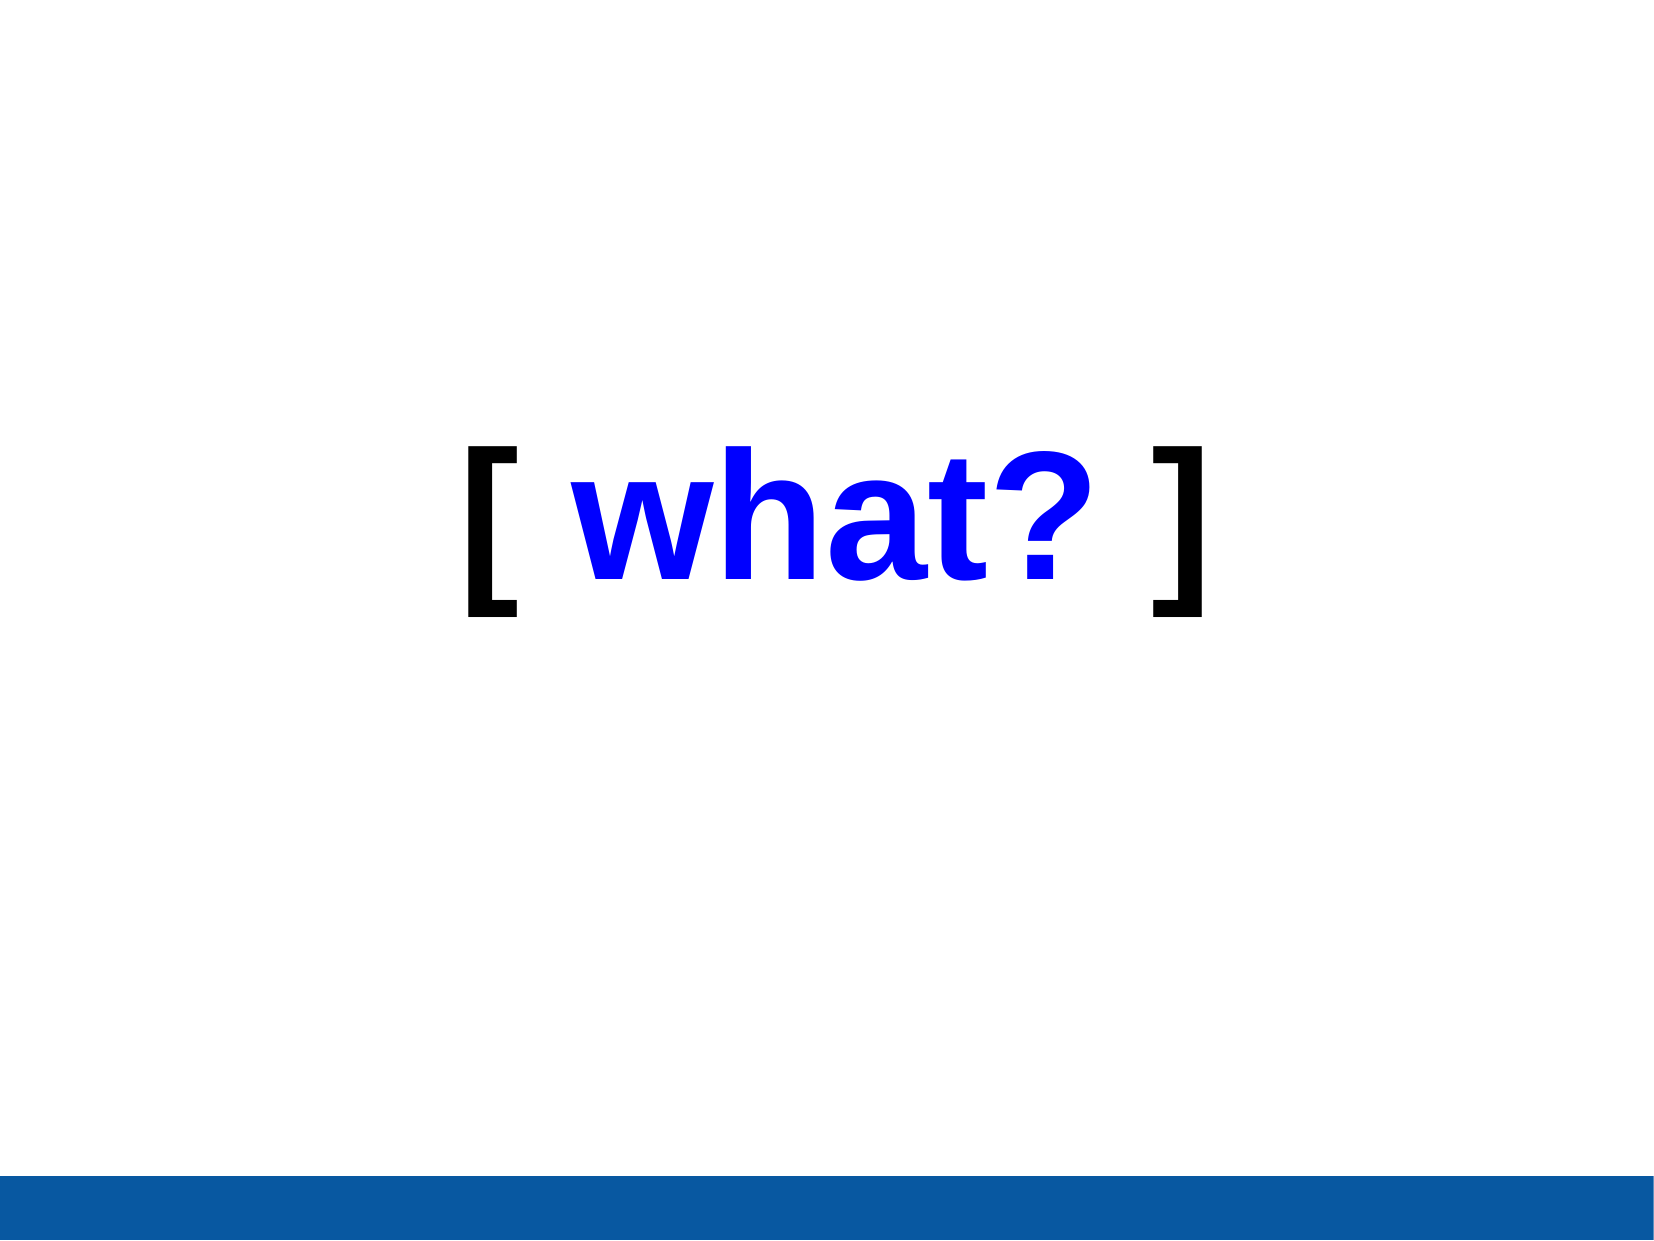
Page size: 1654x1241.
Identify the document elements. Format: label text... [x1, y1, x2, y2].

picture [0, 1176, 1654, 1240]
title [ what? ] [0, 413, 1654, 619]
